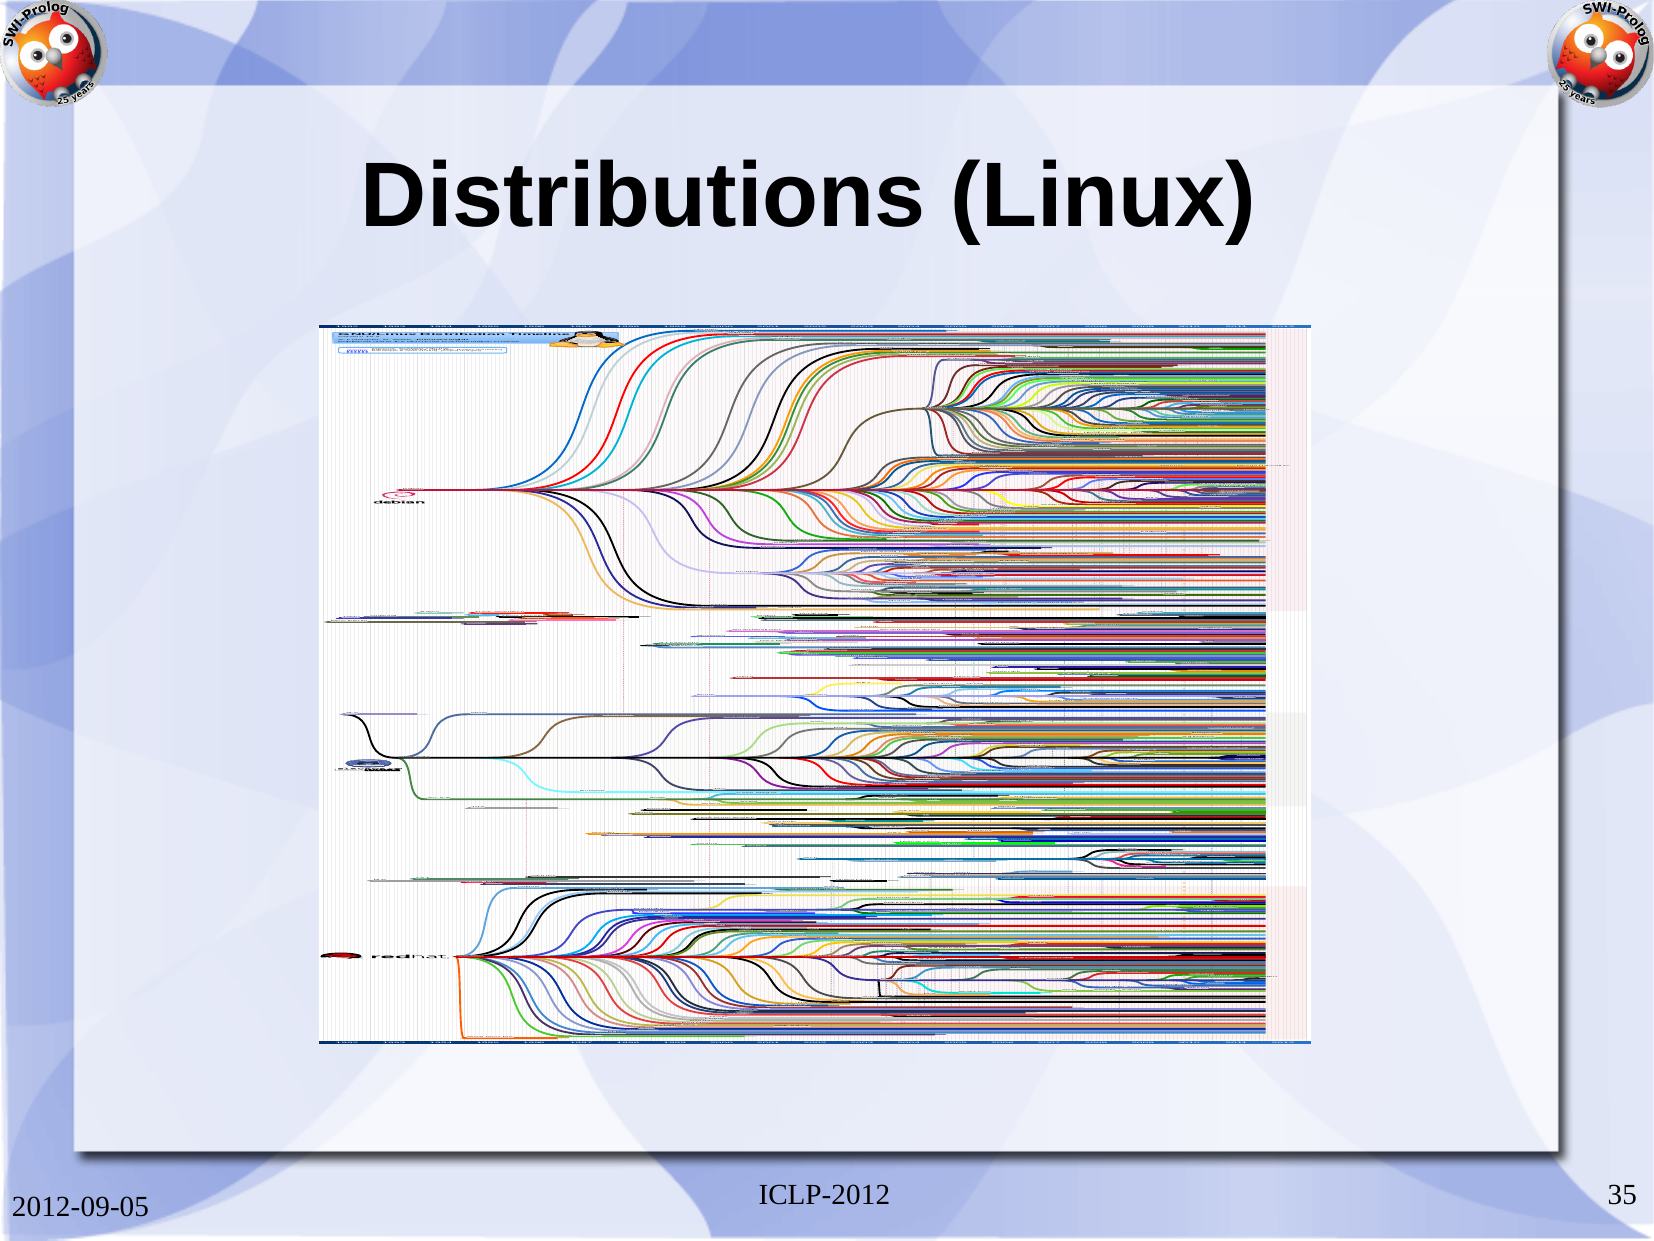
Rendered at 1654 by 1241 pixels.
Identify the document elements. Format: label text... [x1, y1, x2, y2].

picture [0, 0, 1654, 1241]
title Distributions (Linux) [82, 90, 1536, 298]
